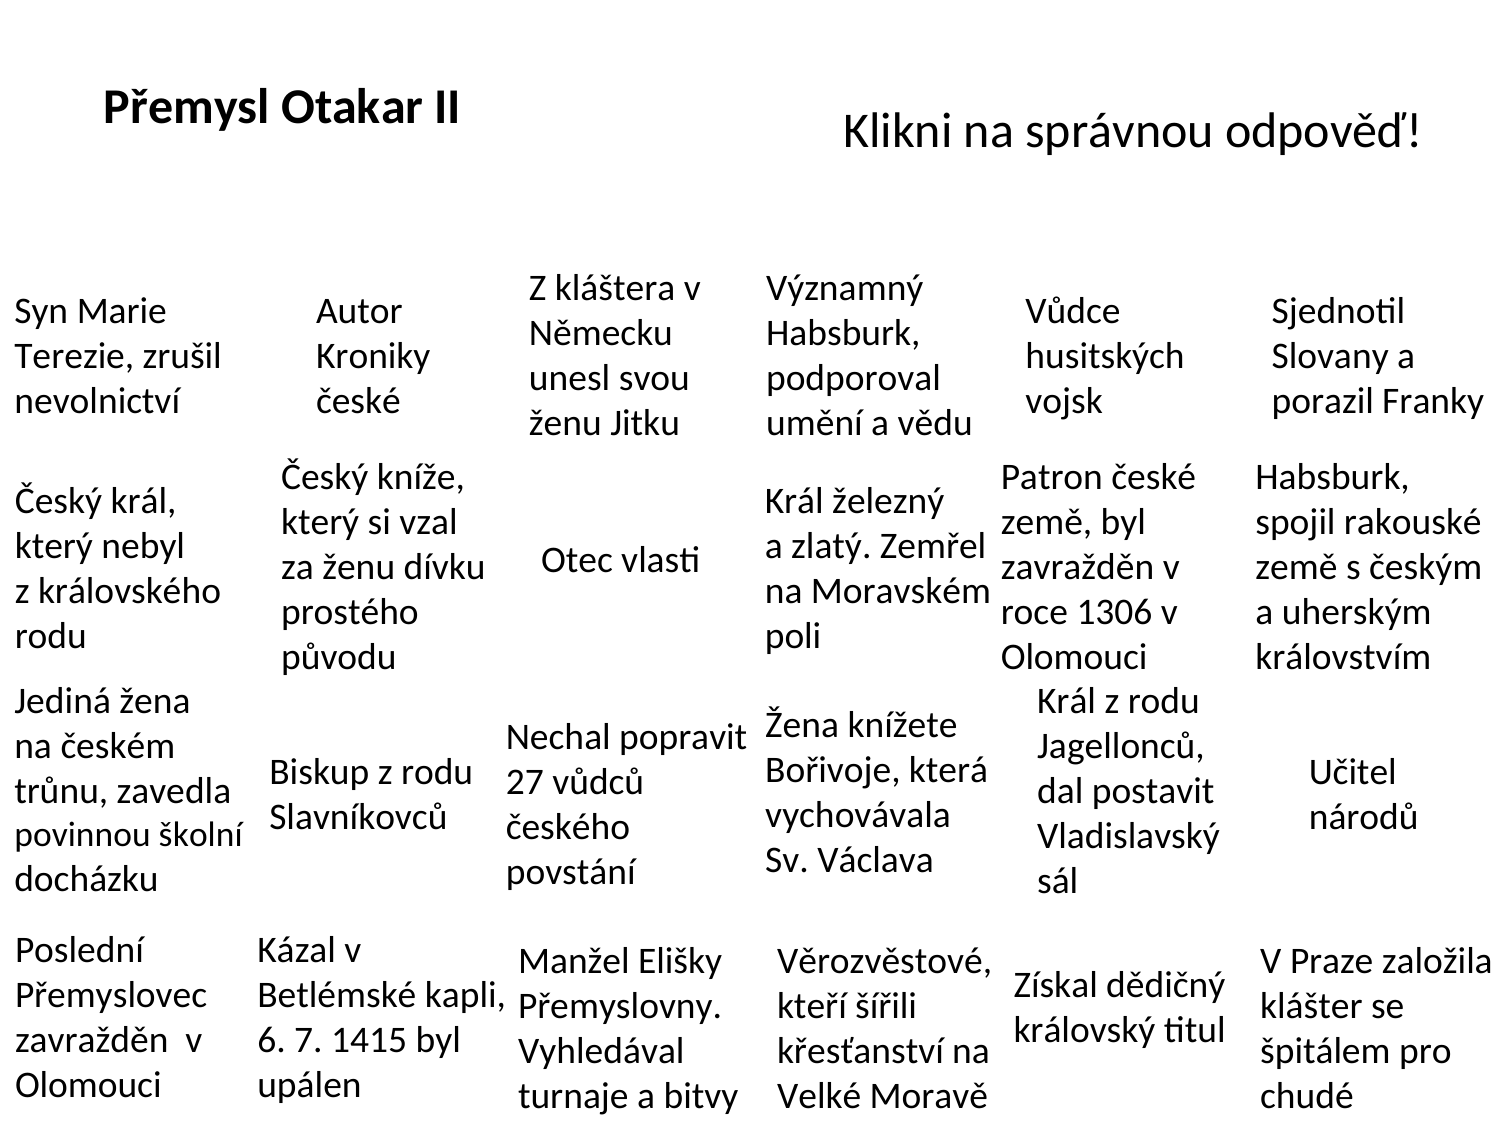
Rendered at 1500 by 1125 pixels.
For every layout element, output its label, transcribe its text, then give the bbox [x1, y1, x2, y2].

text_box Manžel Elišky Přemyslovny. Vyhledával turnaje a bitvy [503, 928, 754, 1124]
table_cell [500, 677, 750, 704]
text_box V Praze založila klášter se špitálem pro chudé [1237, 928, 1500, 1124]
text_box Kázal v Betlémské kapli, 6. 7. 1415 byl upálen [242, 916, 522, 1113]
table_cell [0, 453, 250, 668]
table_cell [750, 888, 1000, 901]
text_box Přemysl Otakar II [89, 66, 477, 142]
table_cell [750, 453, 985, 467]
text_box Vůdce husitských vojsk [1010, 278, 1200, 430]
text_box Z kláštera v Německu unesl svou ženu Jitku [514, 255, 725, 451]
text_box Věrozvěstové, kteří šířili křesťanství na Velké Moravě [762, 928, 1008, 1124]
table_header [750, 229, 1000, 453]
table_header [1000, 229, 1250, 453]
table_cell [259, 677, 500, 901]
text_box Jediná žena na českém trůnu, zavedla povinnou školní docházku [0, 668, 259, 907]
table_cell [1000, 901, 1250, 952]
table_cell [1000, 685, 1022, 901]
text_box Učitel národů [1294, 739, 1434, 846]
text_box Český kníže, který si vzal za ženu dívku prostého původu [266, 444, 501, 685]
table_cell [1212, 453, 1240, 677]
table_cell [750, 677, 1000, 692]
text_box Sjednotil Slovany a porazil Franky [1256, 278, 1500, 430]
text_box Patron české země, byl zavražděn v roce 1306 v Olomouci [985, 444, 1212, 685]
table_cell [250, 453, 266, 677]
text_box Král železný a zlatý. Zemřel na Moravském poli [749, 467, 985, 664]
text_box Poslední Přemyslovec zavražděn v Olomouci [0, 916, 232, 1125]
table_header [0, 229, 250, 453]
table_cell [0, 907, 250, 1125]
text_box Habsburk, spojil rakouské země s českým a uherským královstvím [1240, 444, 1498, 685]
table_cell [1250, 901, 1500, 928]
table_cell [1000, 1058, 1250, 1125]
text_box Získal dědičný královský titul [998, 952, 1237, 1058]
table_cell [1250, 677, 1500, 901]
table_header [250, 229, 500, 453]
table_cell [750, 901, 1000, 1125]
table_cell [250, 1113, 500, 1125]
table_cell [500, 1113, 750, 1125]
table_cell [501, 453, 750, 677]
text_box Žena knížete Bořivoje, která vychovávala Sv. Václava [750, 692, 1004, 888]
text_box Český král, který nebyl z královského rodu [0, 467, 237, 664]
text_box Autor Kroniky české [301, 278, 446, 430]
text_box Král z rodu Jagellonců, dal postavit Vladislavský sál [1022, 668, 1235, 910]
table_header [500, 229, 750, 453]
table_cell [750, 664, 985, 677]
text_box Nechal popravit 27 vůdců českého povstání [491, 704, 763, 900]
text_box Syn Marie Terezie, zrušil nevolnictví [0, 278, 237, 430]
text_box Významný Habsburk, podporoval umění a vědu [751, 255, 988, 451]
table_cell [1235, 677, 1250, 901]
table_cell [250, 901, 500, 916]
text_box Biskup z rodu Slavníkovců [254, 739, 489, 846]
table_header [1250, 229, 1500, 453]
text_box Otec vlasti [526, 527, 716, 588]
table_cell [500, 901, 750, 928]
text_box Klikni na správnou odpověď! [828, 90, 1438, 166]
